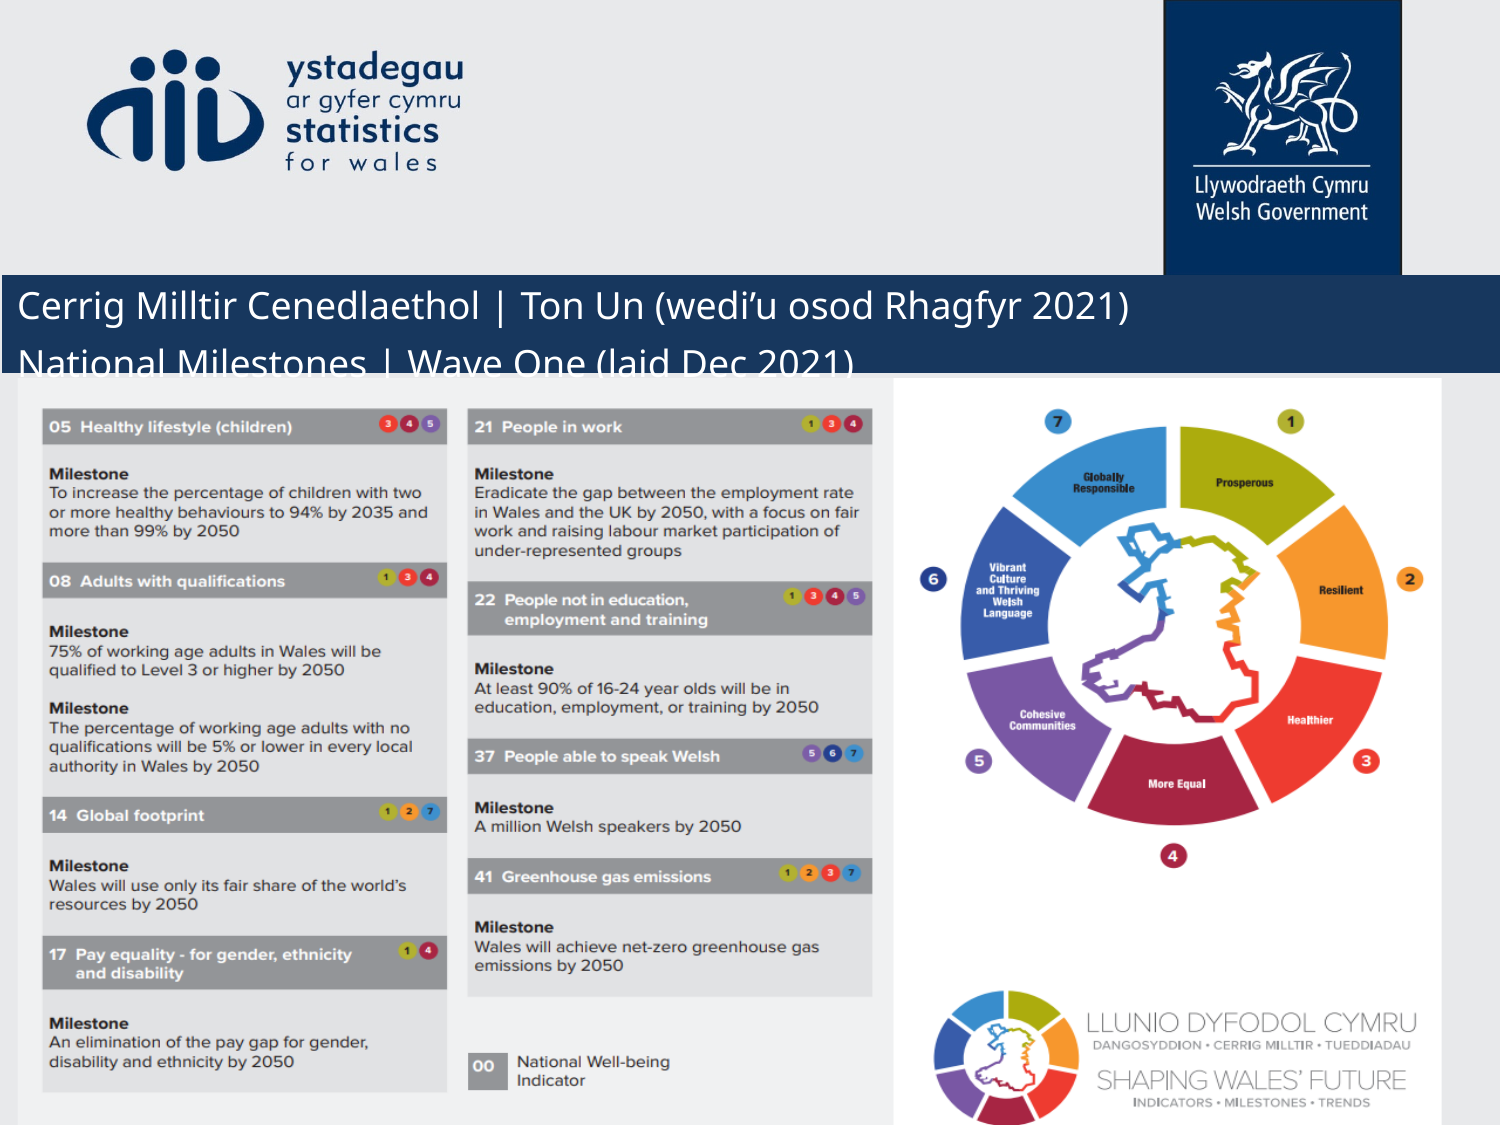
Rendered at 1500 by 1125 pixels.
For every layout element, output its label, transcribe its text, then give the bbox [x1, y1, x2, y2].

text_box Cerrig Milltir Cenedlaethol | Ton Un (wedi’u osod Rhagfyr 2021) National Milestones | Wave One (laid Dec 2021) [2, 275, 1411, 373]
picture [17, 378, 1442, 1125]
text_box [1411, 275, 1500, 373]
